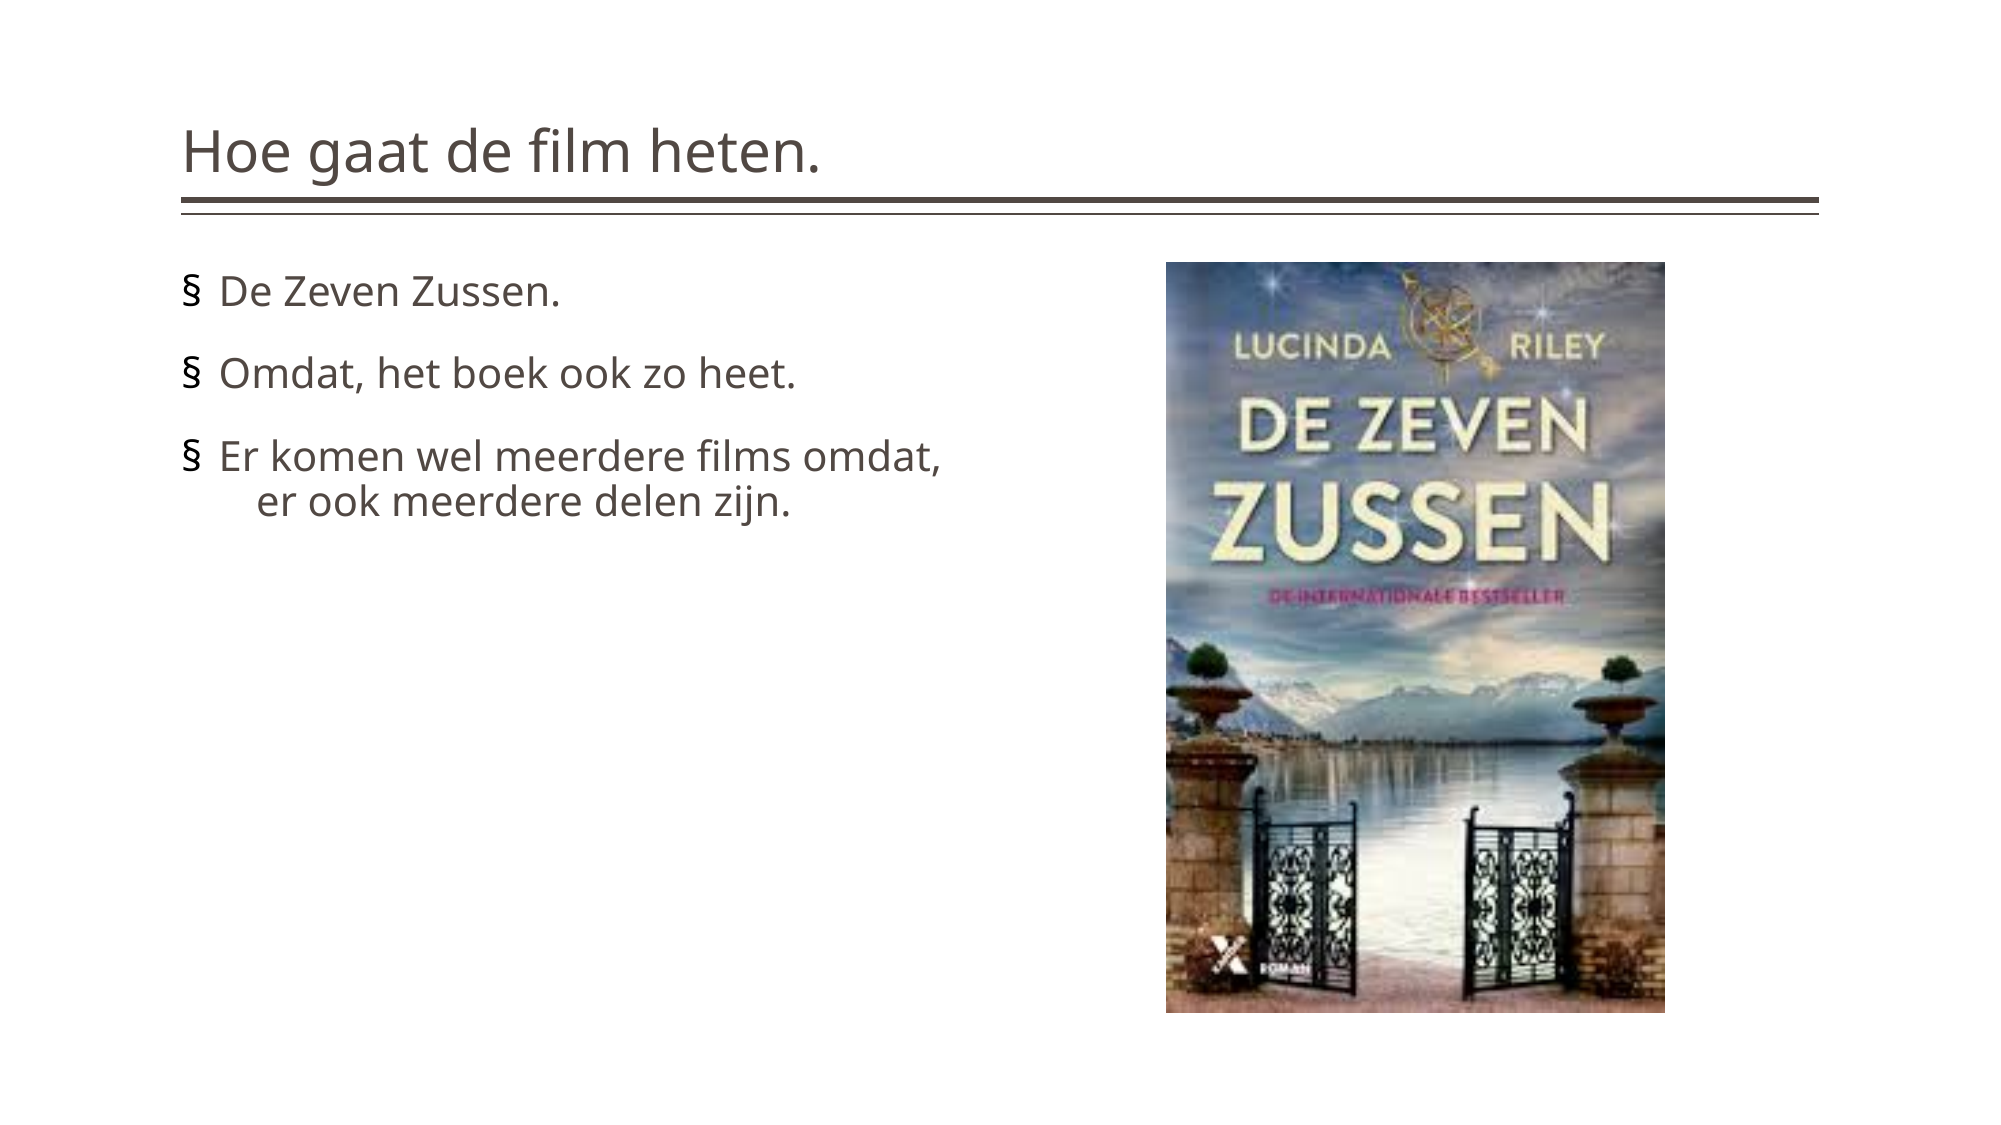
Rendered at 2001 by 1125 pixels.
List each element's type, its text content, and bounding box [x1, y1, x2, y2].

title Hoe gaat de film heten. [181, 12, 1819, 193]
list De Zeven Zussen. Omdat, het boek ook zo heet. Er komen wel meerdere films omdat, er ook meerdere delen zijn. [181, 262, 988, 1013]
picture [1166, 262, 1665, 1013]
